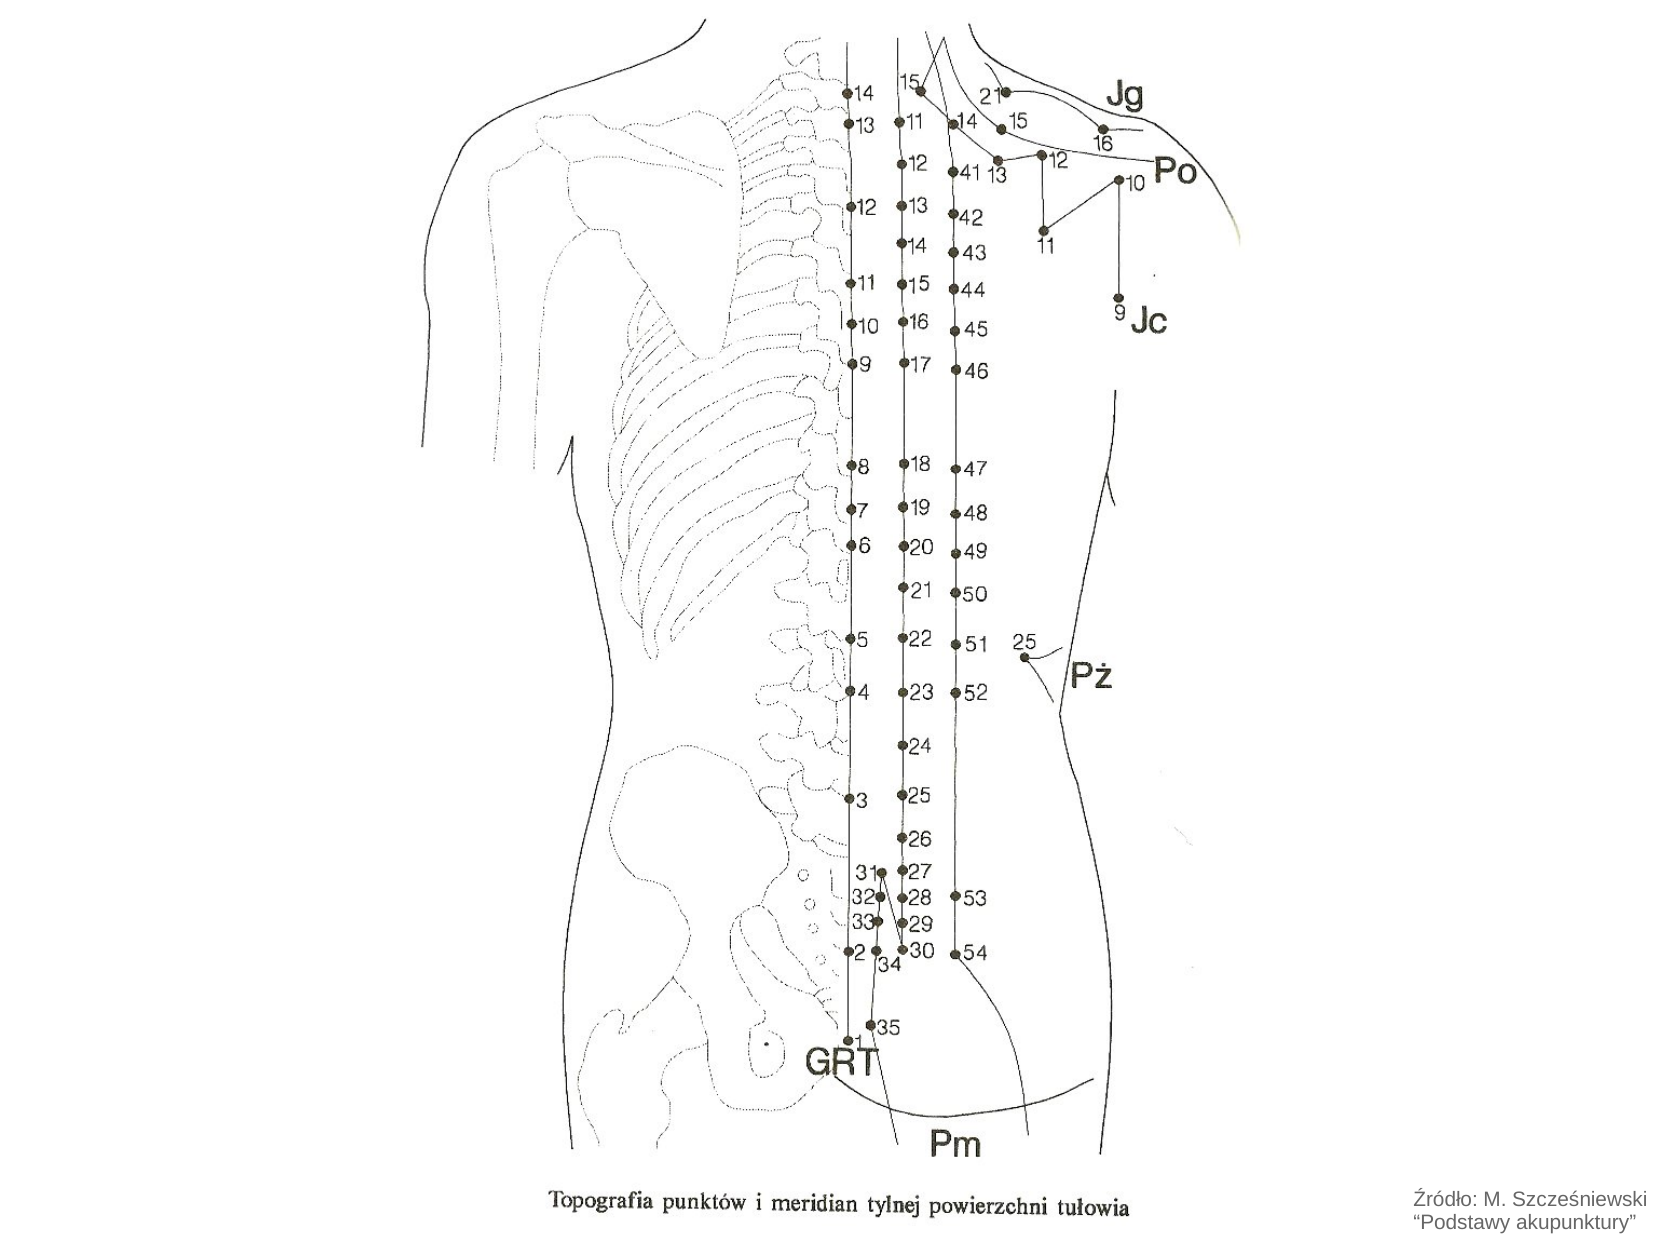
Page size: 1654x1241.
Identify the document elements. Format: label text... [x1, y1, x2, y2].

picture [390, 0, 1263, 1241]
text_box Źródło: M. Szcześniewski “Podstawy akupunktury” [1407, 1181, 1654, 1241]
